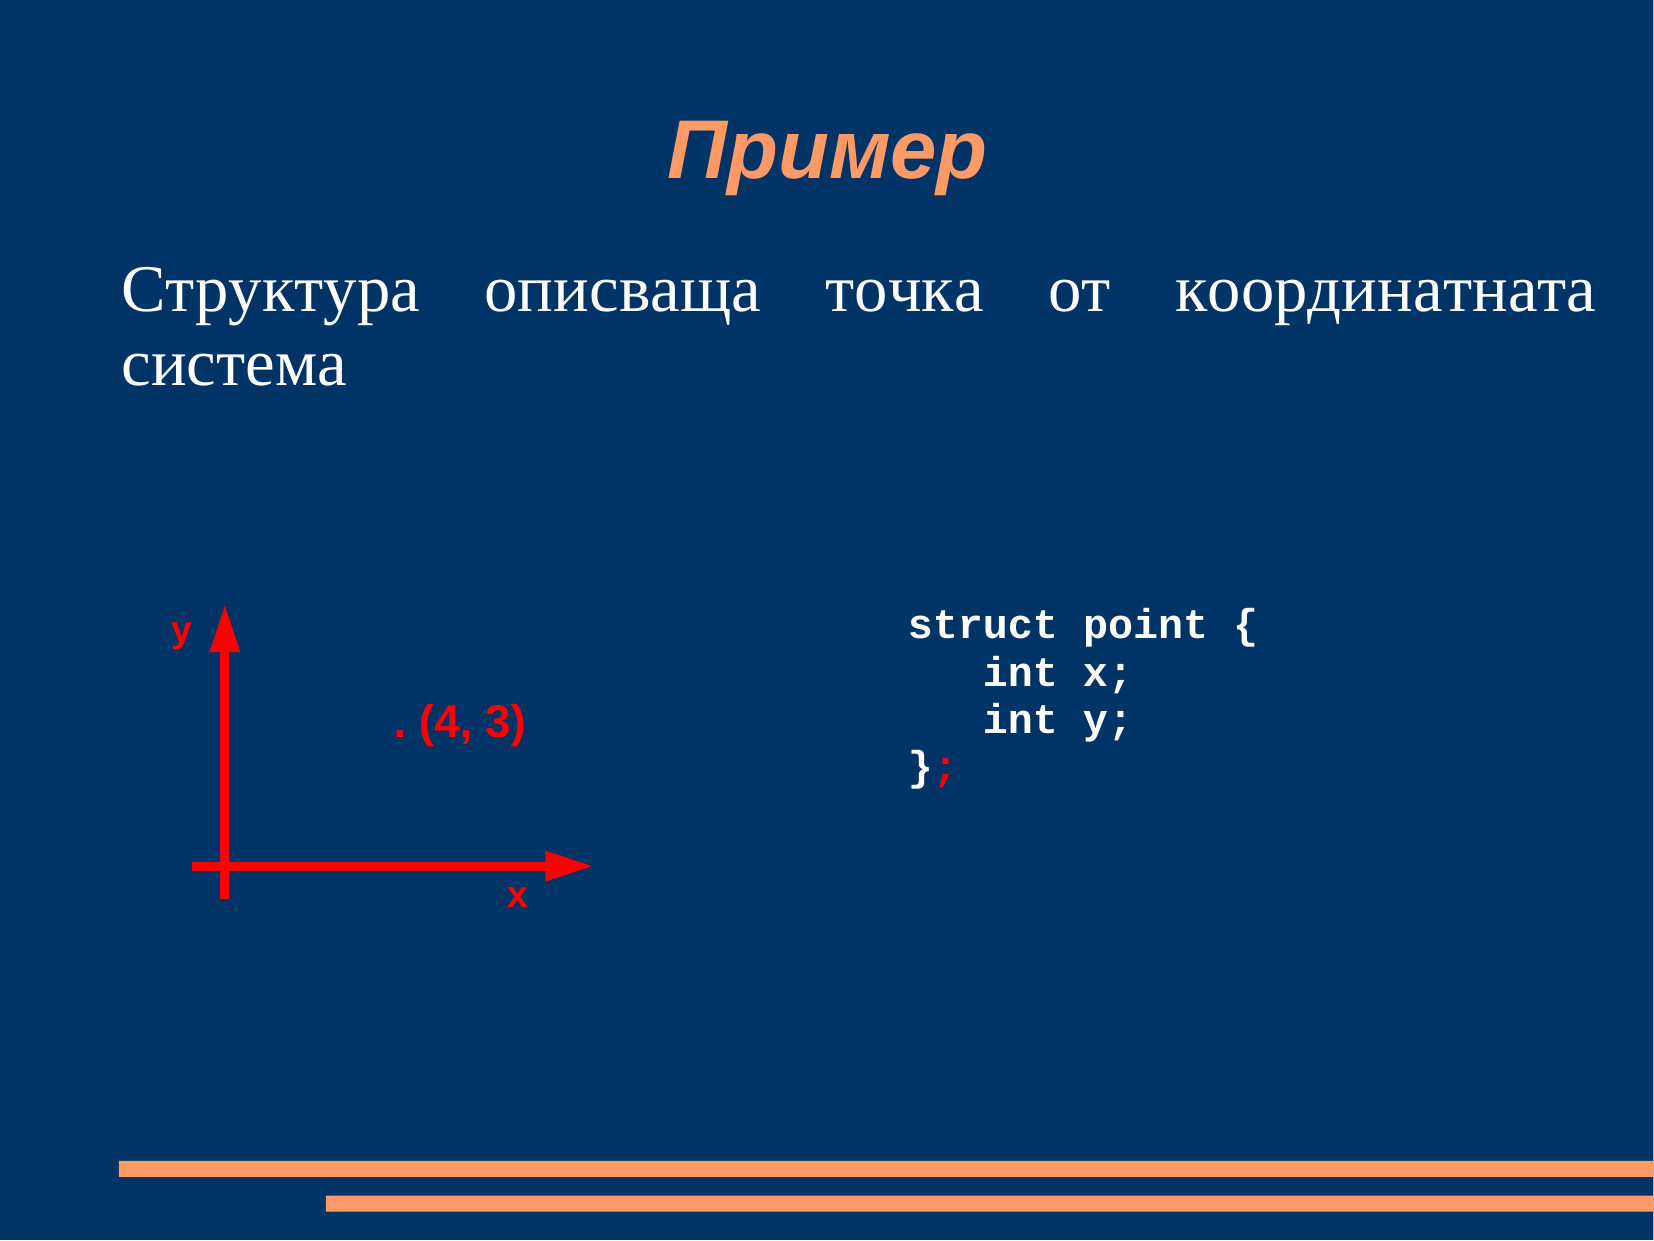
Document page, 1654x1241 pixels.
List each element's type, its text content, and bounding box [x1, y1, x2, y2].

text_box x [492, 866, 678, 925]
text_box y [156, 600, 259, 659]
title Пример [121, 46, 1534, 221]
text_box struct point { int x; int y; }; [893, 596, 1306, 803]
subtitle Структура описваща точка от координатната система [121, 221, 1599, 431]
text_box . (4, 3) [378, 688, 628, 756]
